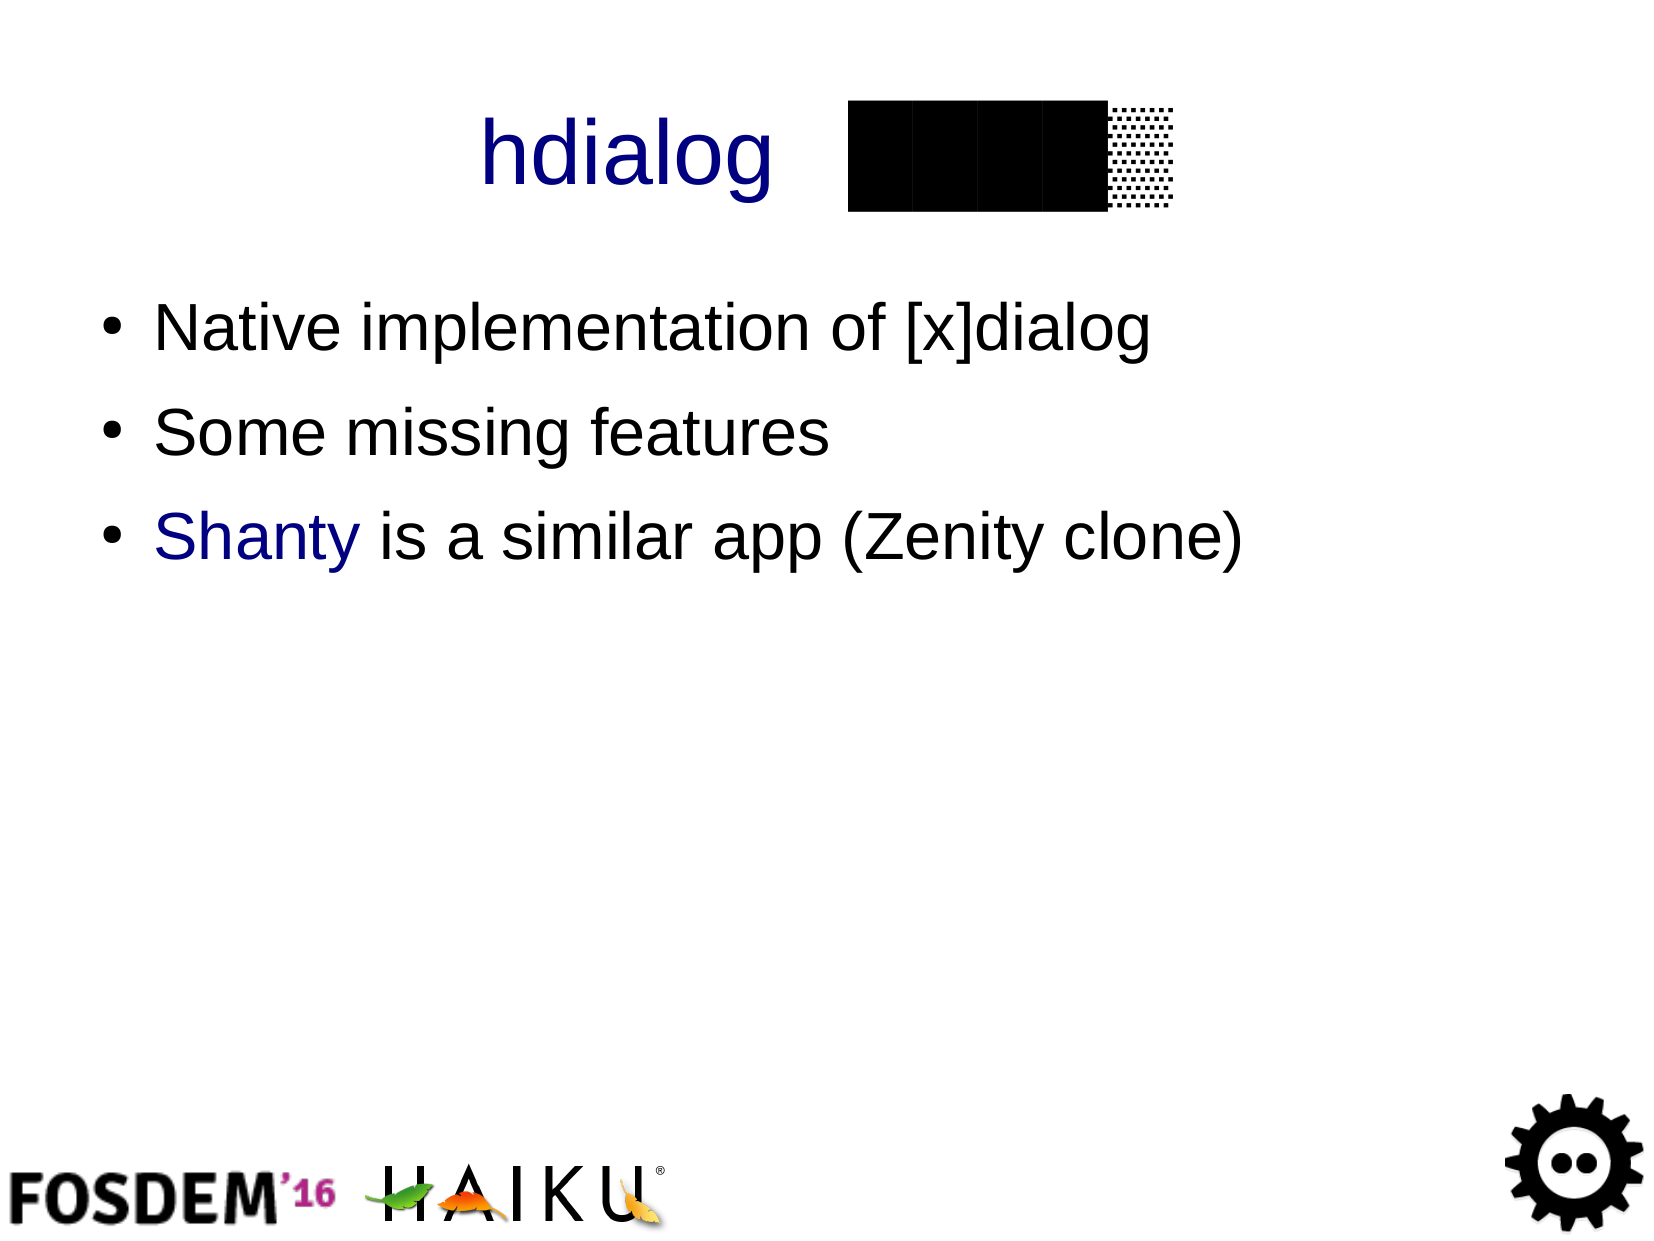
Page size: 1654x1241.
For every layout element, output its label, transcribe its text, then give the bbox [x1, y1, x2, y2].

picture [1505, 1094, 1648, 1235]
title hdialog ████▒ [82, 49, 1571, 257]
picture [0, 1152, 350, 1241]
list Native implementation of [x]dialog Some missing features Shanty is a similar app (Zenity clone) [82, 290, 1571, 1010]
picture [363, 1163, 670, 1235]
